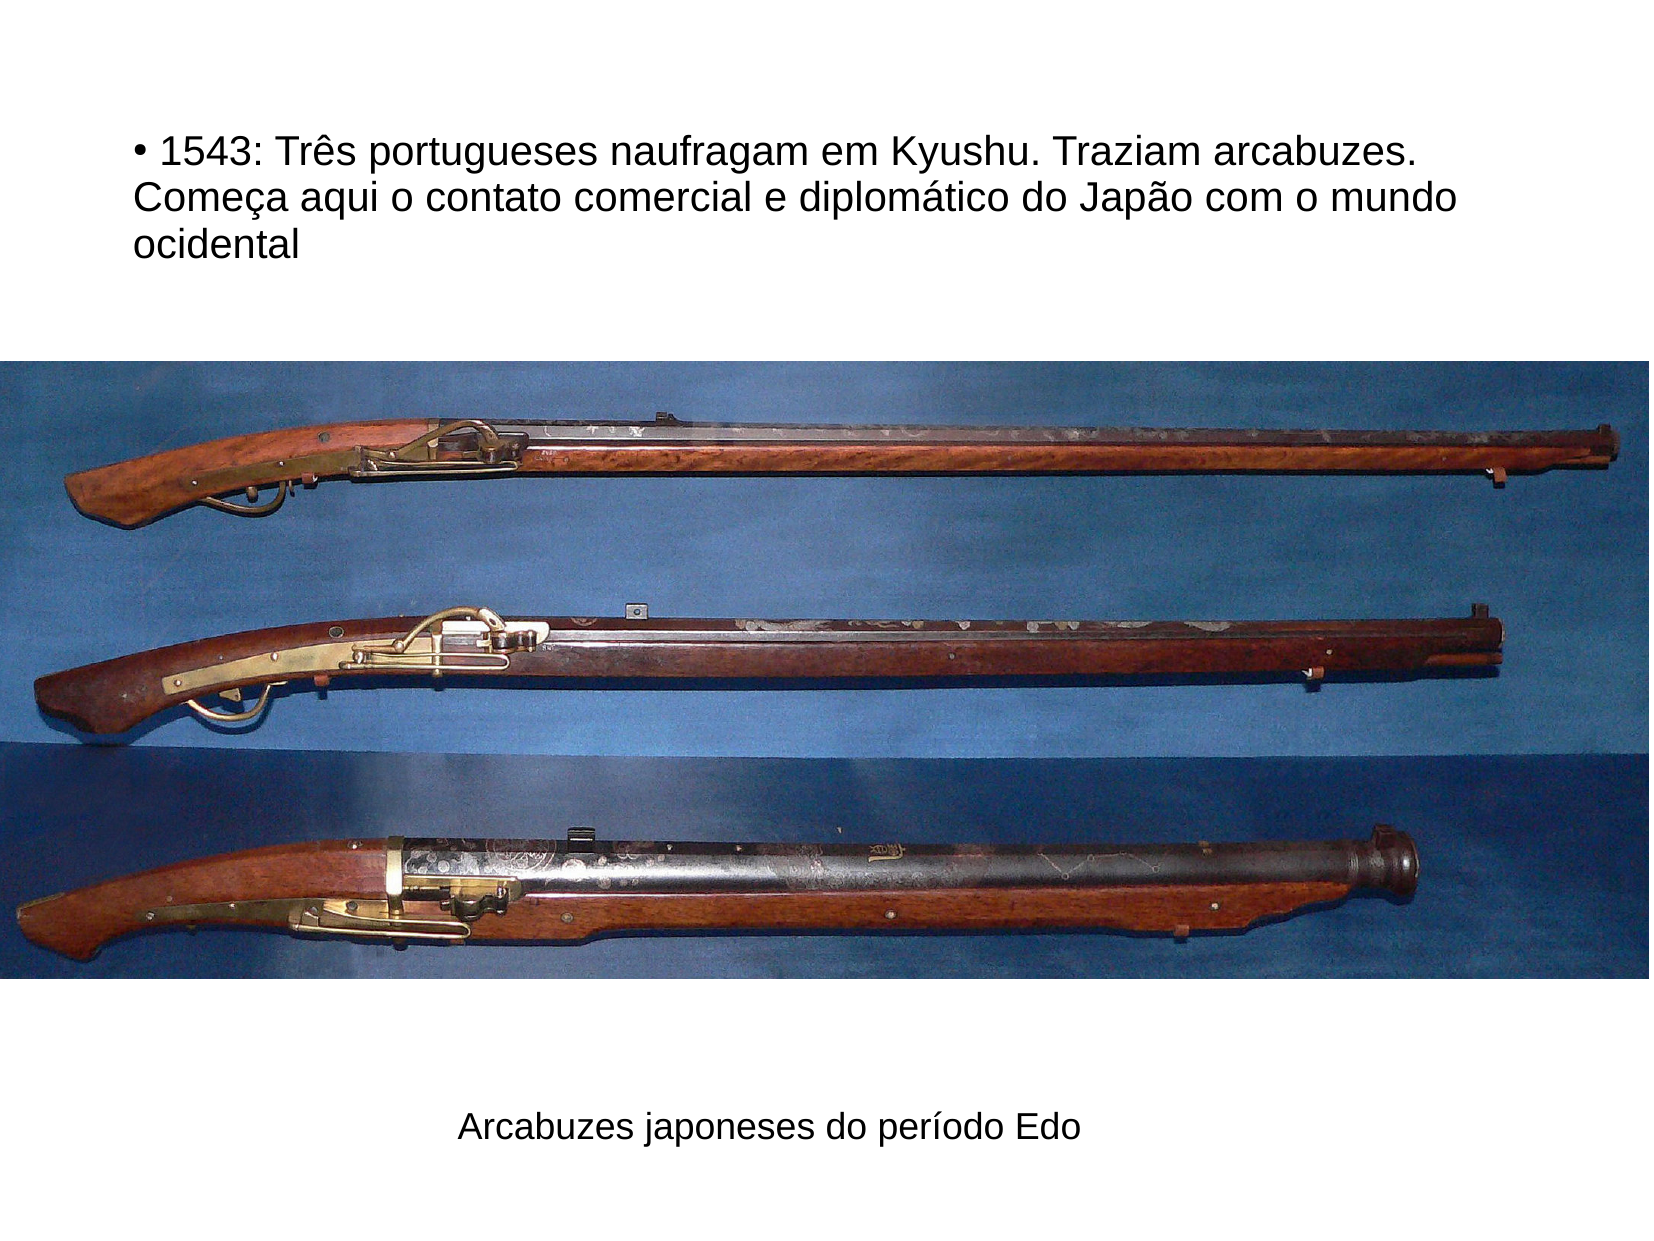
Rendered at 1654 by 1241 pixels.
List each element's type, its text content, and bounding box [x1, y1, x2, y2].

text_box 1543: Três portugueses naufragam em Kyushu. Traziam arcabuzes. Começa aqui o contato comercial e diplomático do Japão com o mundo ocidental [118, 120, 1474, 275]
text_box Arcabuzes japoneses do período Edo [442, 1098, 1097, 1156]
picture [0, 361, 1649, 979]
